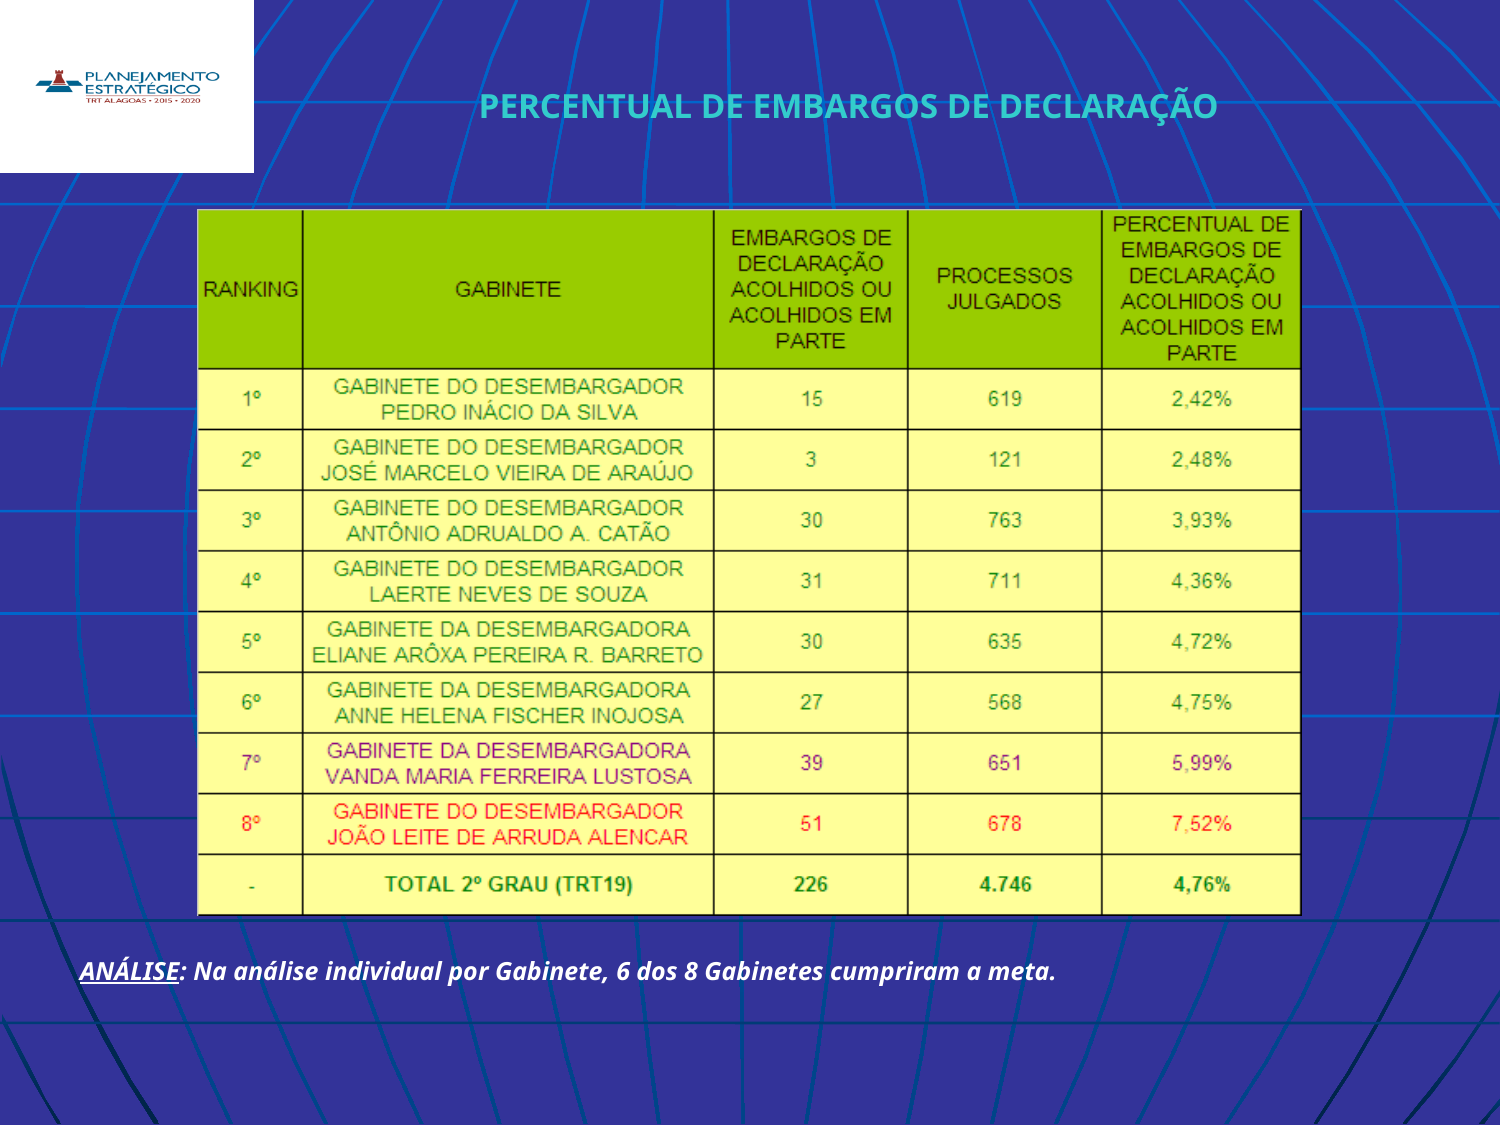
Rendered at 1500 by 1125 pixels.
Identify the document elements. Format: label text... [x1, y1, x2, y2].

text_box PERCENTUAL DE EMBARGOS DE DECLARAÇÃO [242, 78, 1448, 134]
picture [0, 0, 254, 173]
text_box ANÁLISE: Na análise individual por Gabinete, 6 dos 8 Gabinetes cumpriram a meta. [64, 947, 1471, 1125]
picture [197, 209, 1302, 916]
